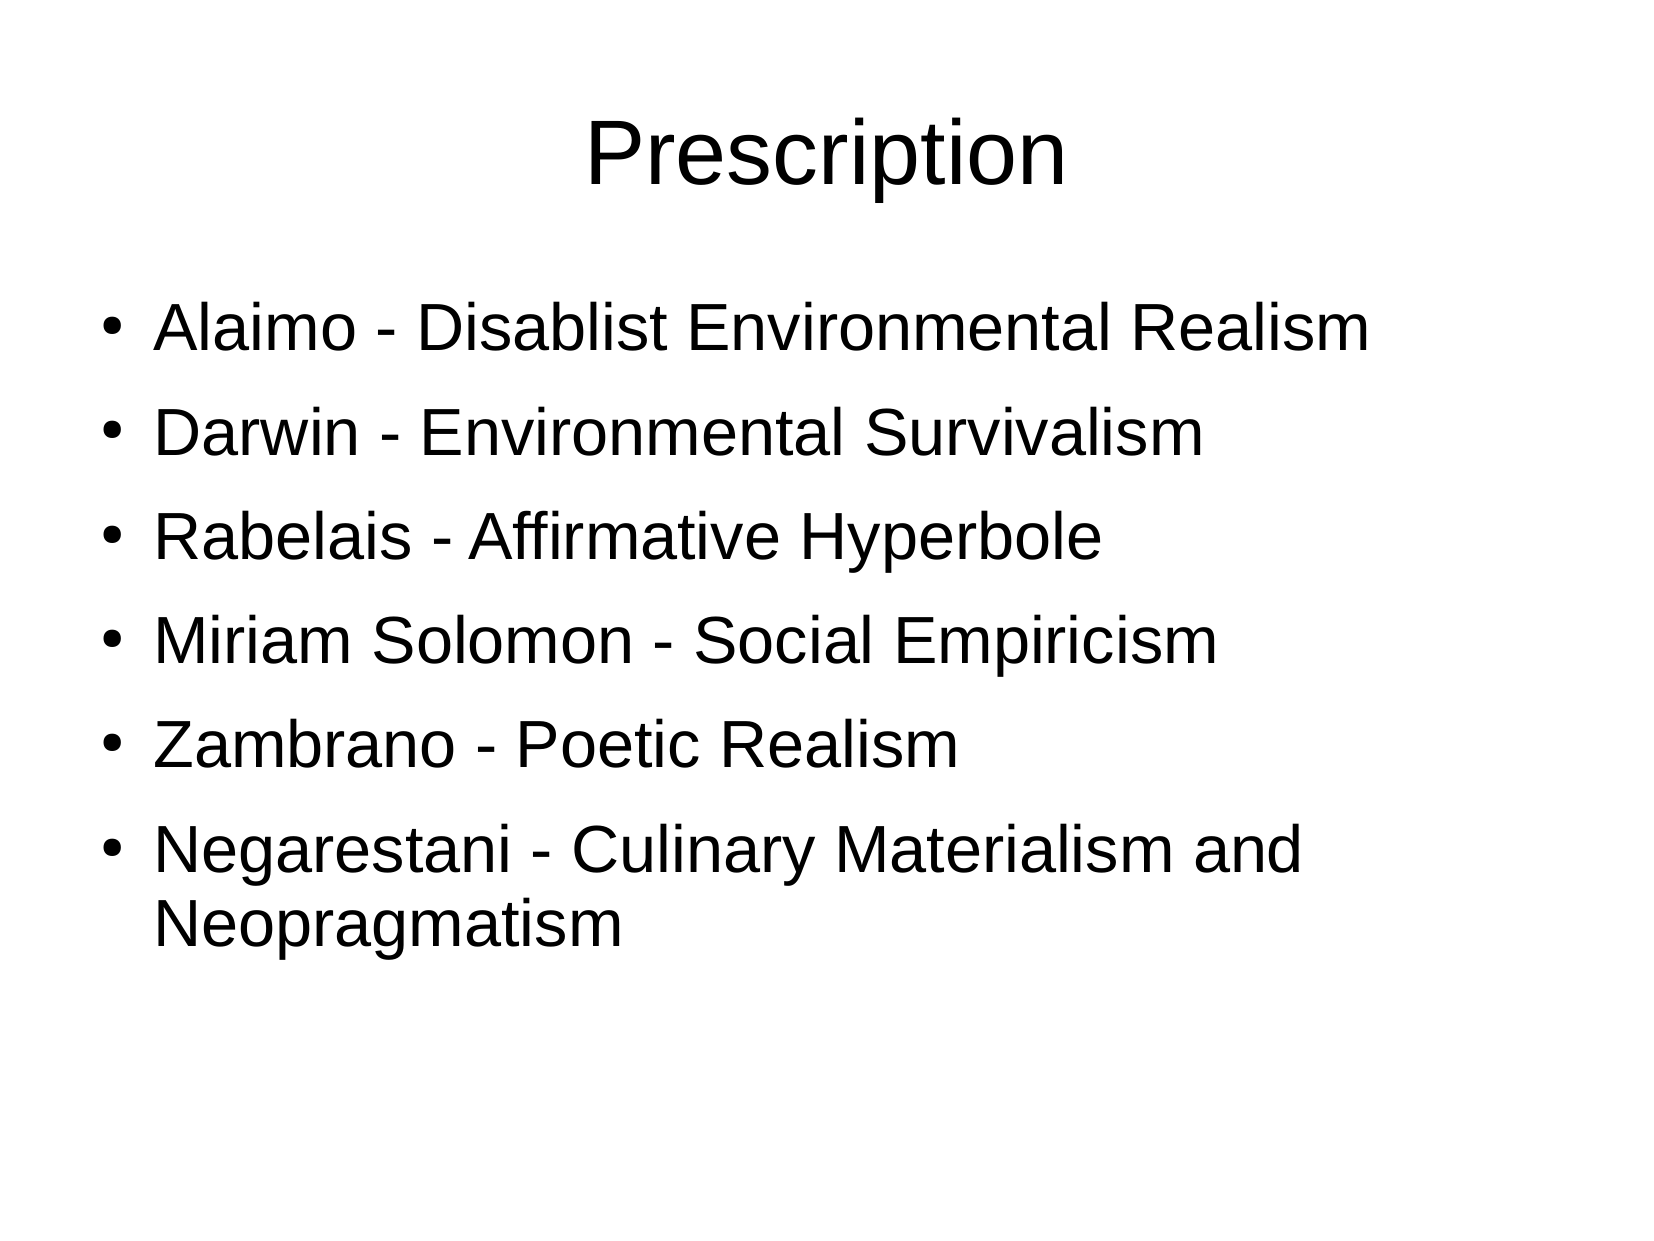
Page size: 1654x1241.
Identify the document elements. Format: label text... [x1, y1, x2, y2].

title Prescription [82, 49, 1571, 257]
list Alaimo - Disablist Environmental Realism Darwin - Environmental Survivalism Rabelais - Affirmative Hyperbole Miriam Solomon - Social Empiricism Zambrano - Poetic Realism Negarestani - Culinary Materialism and Neopragmatism [82, 290, 1571, 1010]
